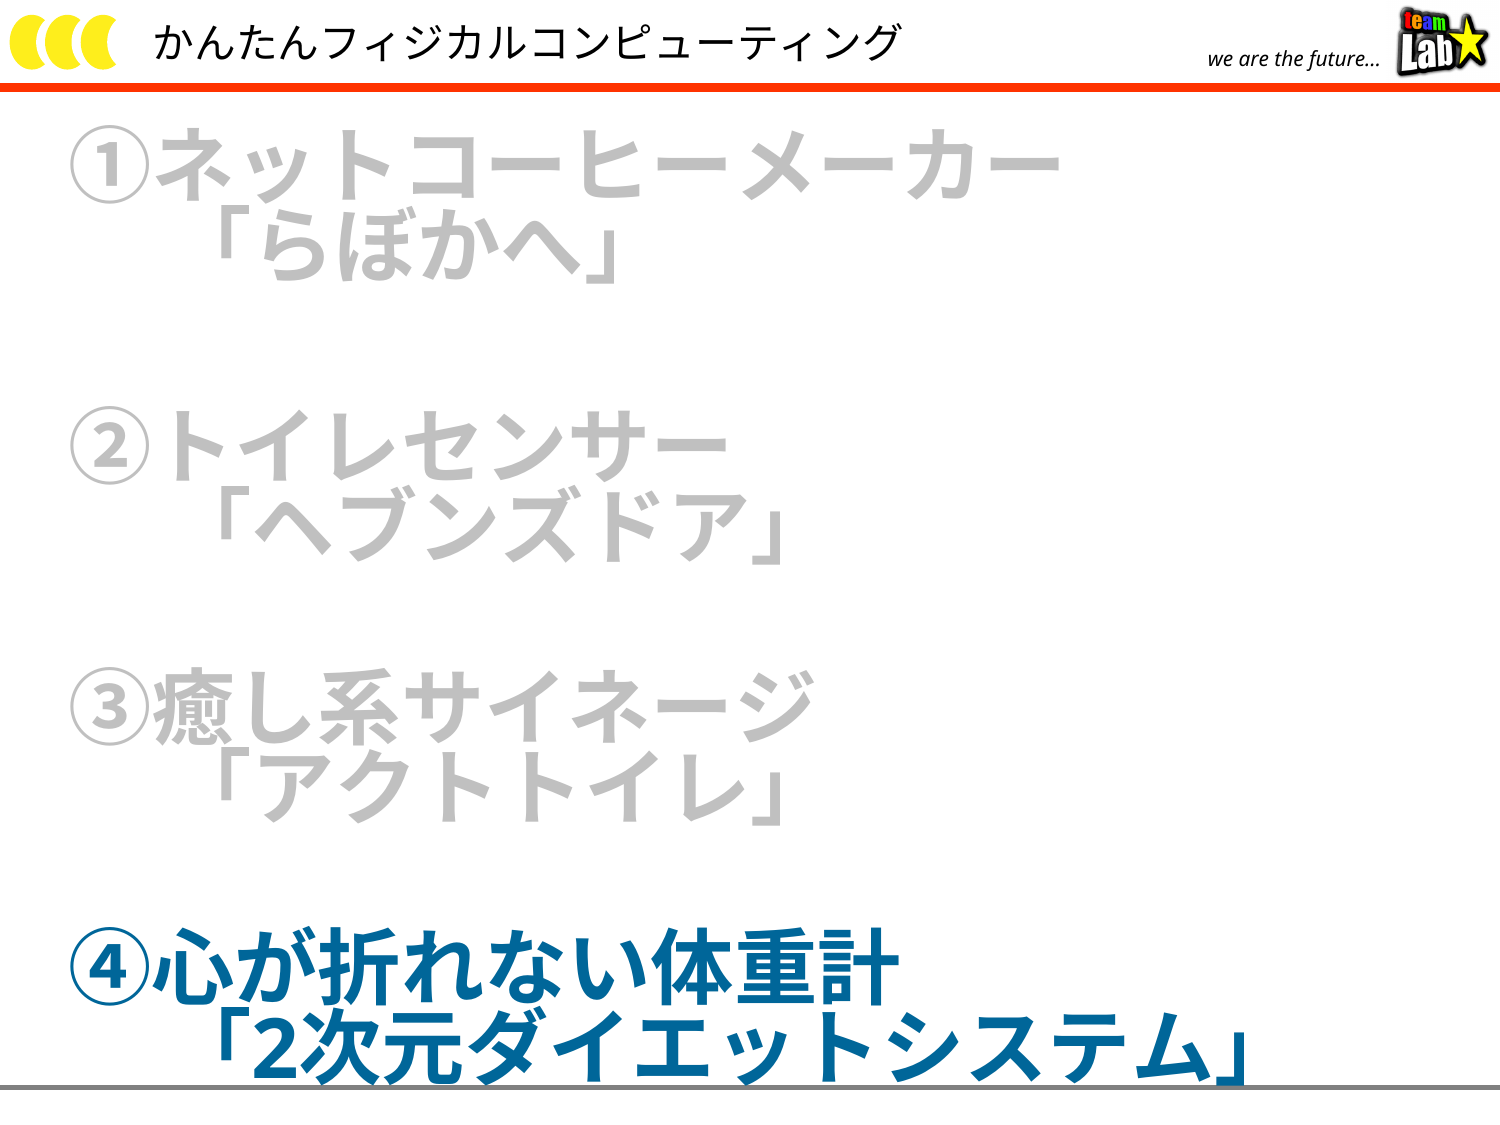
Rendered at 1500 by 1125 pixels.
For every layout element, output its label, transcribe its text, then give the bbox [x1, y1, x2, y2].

list ①ネットコーヒーメーカー 「らぼかへ」 ②トイレセンサー 「ヘブンズドア」 ③癒し系サイネージ 「アクトトイレ」 ④心が折れない体重計 「2次元ダイエットシステム」 [53, 125, 1441, 1083]
picture [1386, 0, 1499, 83]
title かんたんフィジカルコンピューティング [137, 9, 925, 75]
